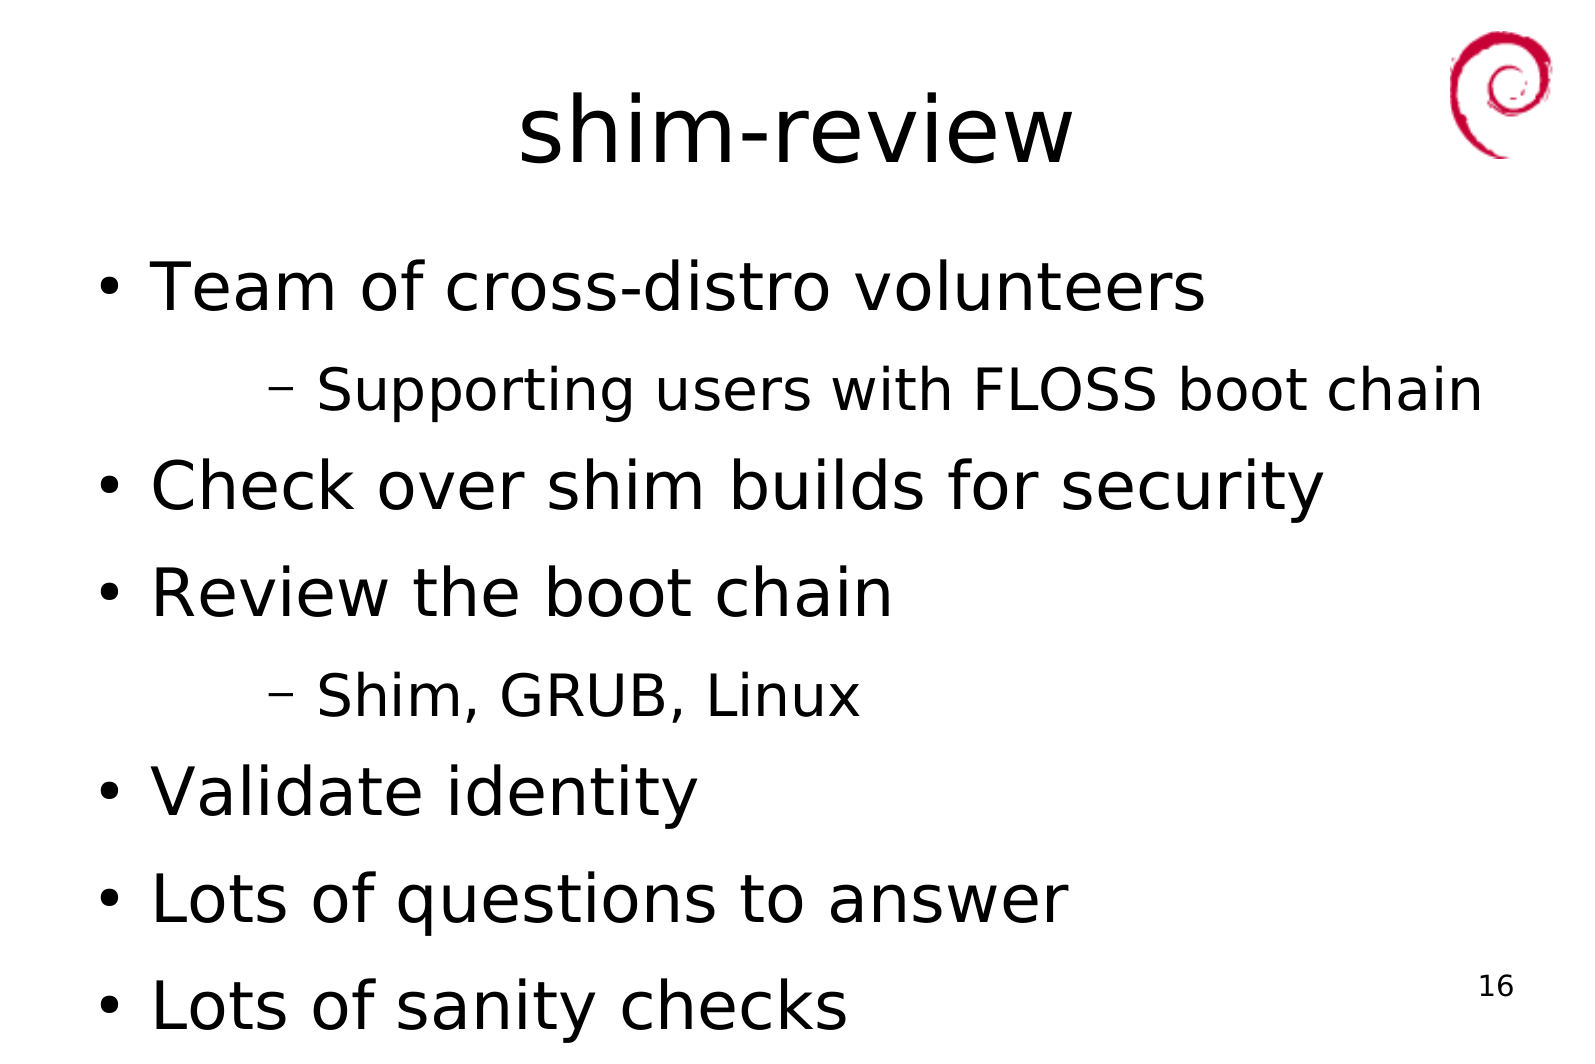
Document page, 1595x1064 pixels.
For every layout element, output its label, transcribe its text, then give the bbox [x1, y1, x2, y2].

picture [1450, 31, 1555, 159]
title shim-review [79, 42, 1515, 220]
list Team of cross-distro volunteers Supporting users with FLOSS boot chain Check over shim builds for security Review the boot chain Shim, GRUB, Linux Validate identity Lots of questions to answer Lots of sanity checks [79, 248, 1515, 1046]
